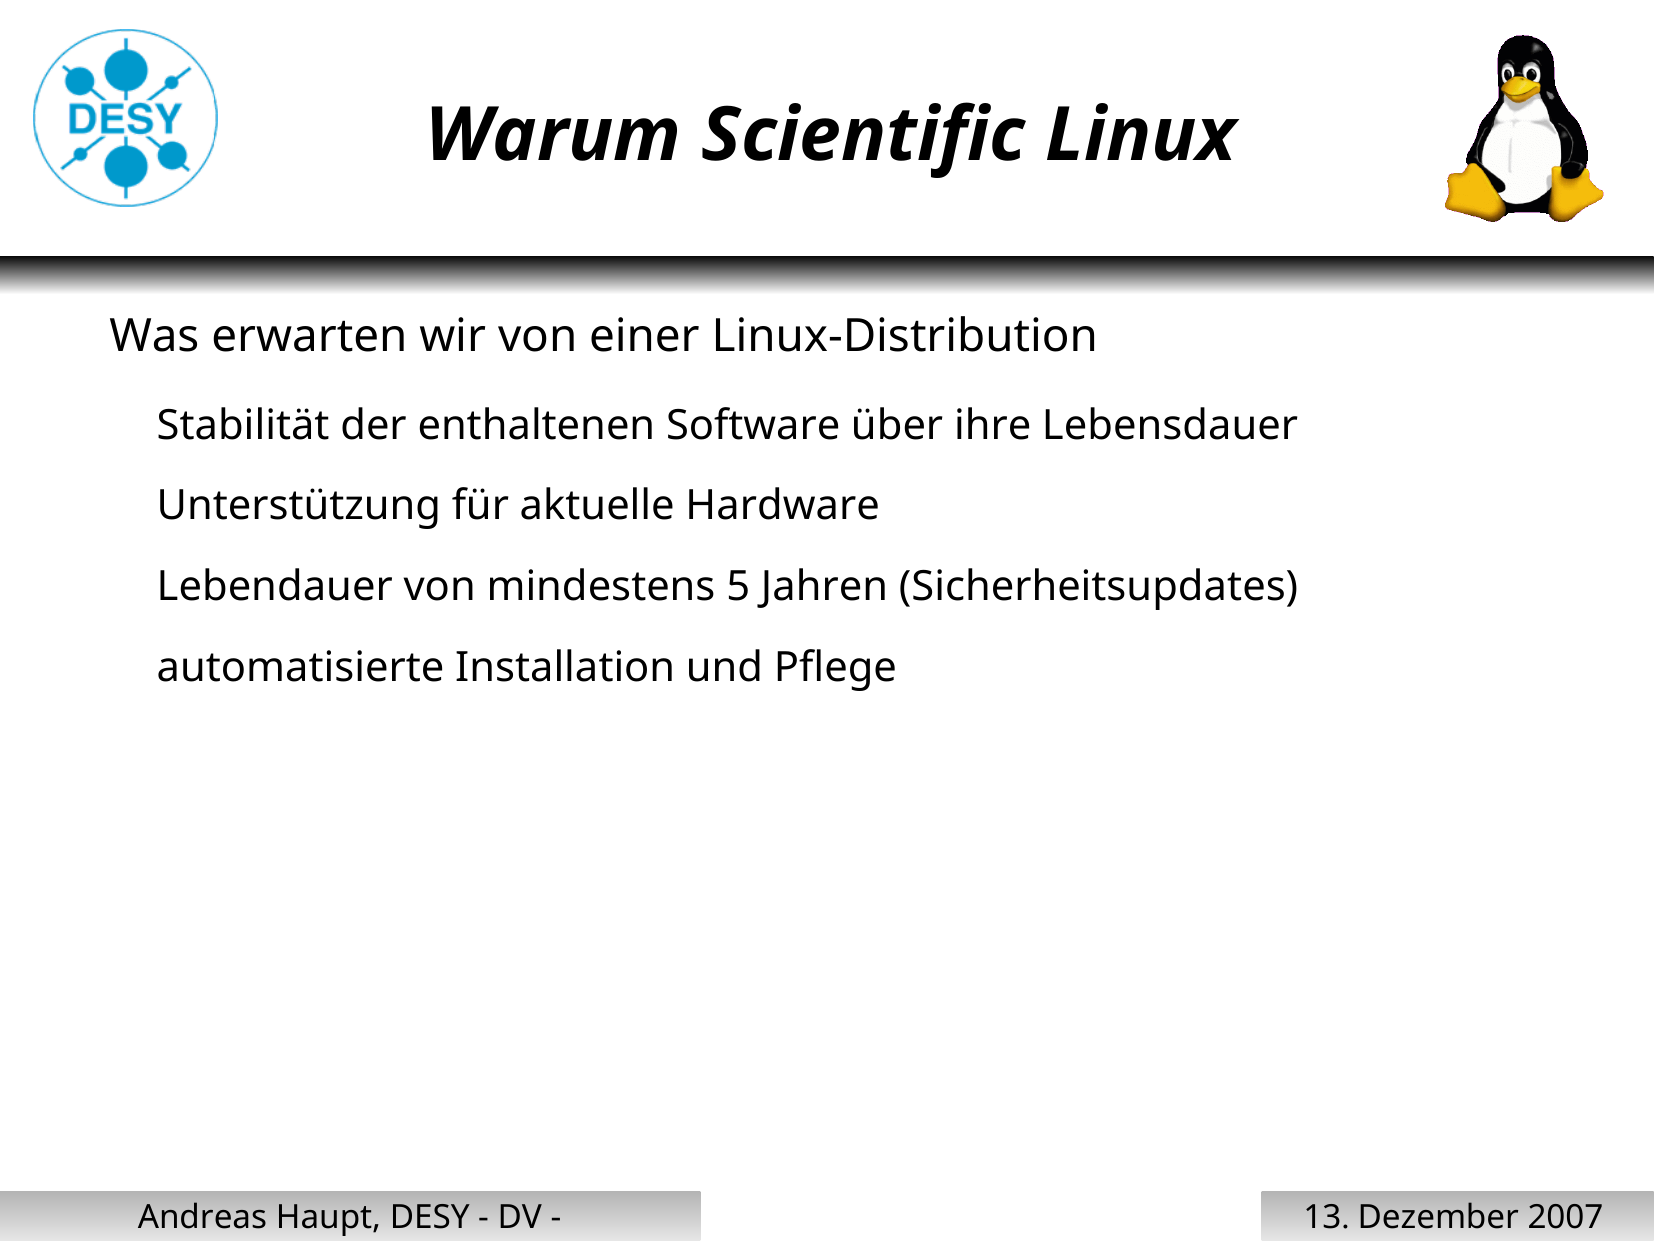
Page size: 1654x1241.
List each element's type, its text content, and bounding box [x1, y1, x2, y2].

title Warum Scientific Linux [250, 12, 1413, 251]
picture [33, 29, 218, 207]
picture [1429, 12, 1637, 238]
list Was erwarten wir von einer Linux-Distribution Stabilität der enthaltenen Software über ihre Lebensdauer Unterstützung für aktuelle Hardware Lebendauer von mindestens 5 Jahren (Sicherheitsupdates) automatisierte Installation und Pflege [97, 302, 1654, 1173]
